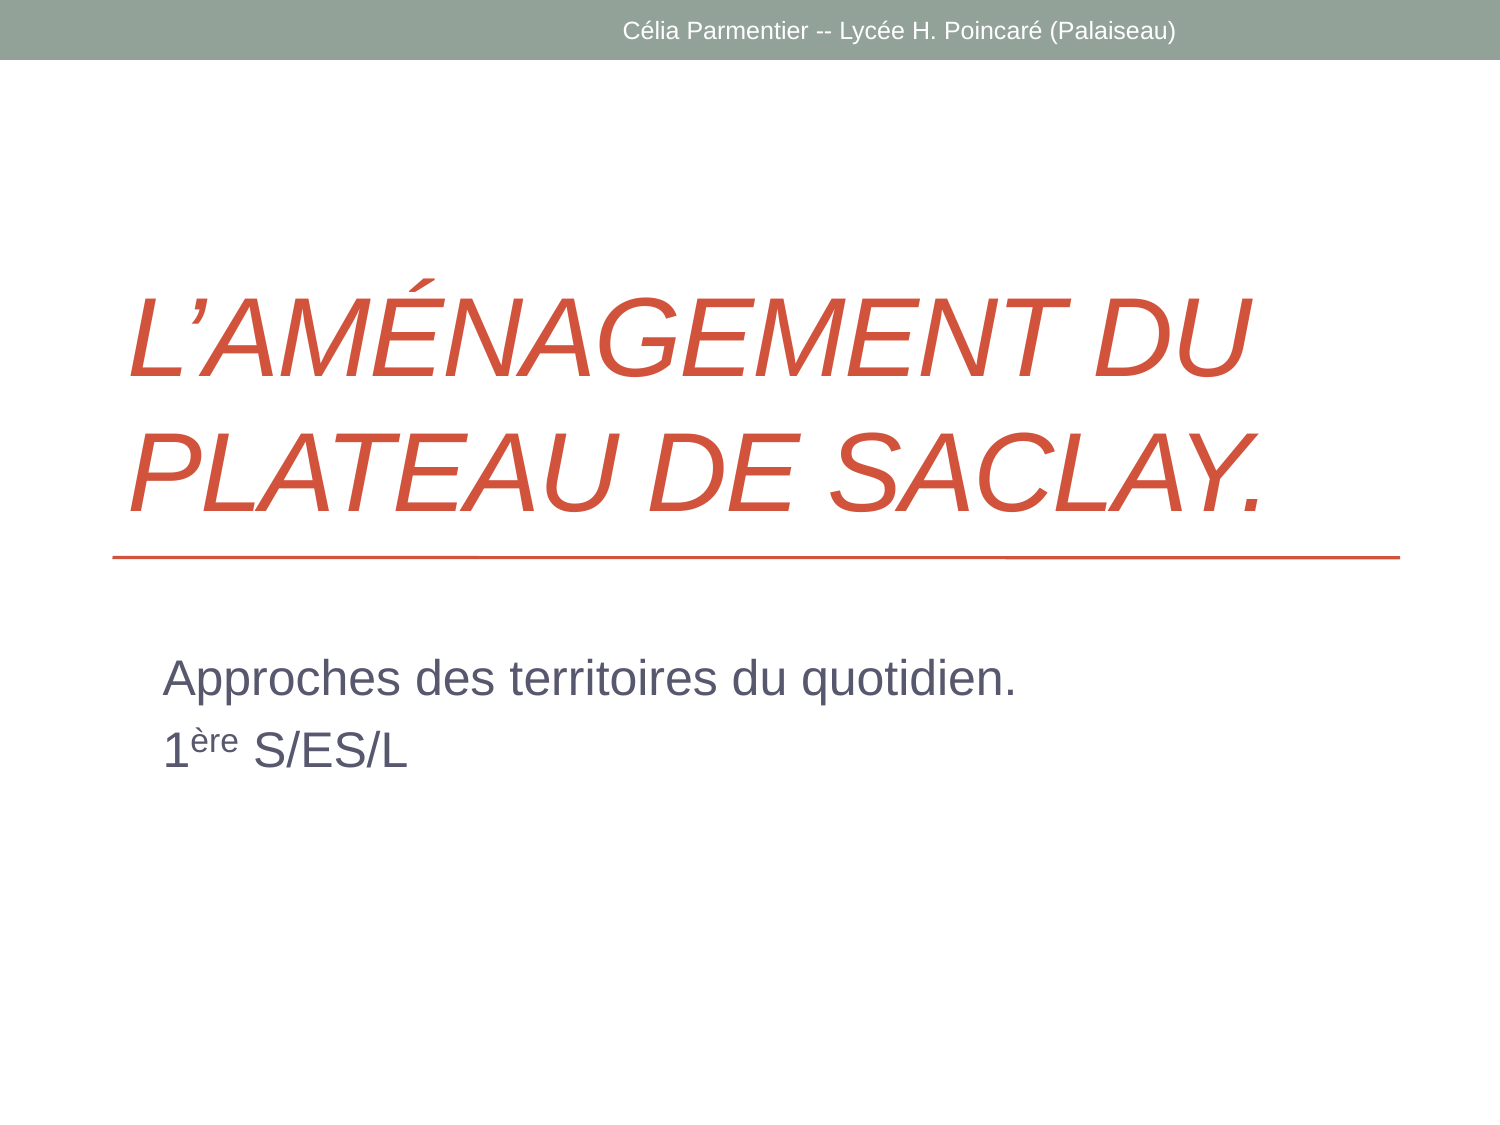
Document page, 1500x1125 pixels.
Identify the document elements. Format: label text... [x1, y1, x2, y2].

subtitle Approches des territoires du quotidien. 1ère S/ES/L [147, 637, 1341, 925]
title L’aménagement du plateau de Saclay. [112, 224, 1401, 542]
text_box Célia Parmentier -- Lycée H. Poincaré (Palaiseau) [562, 3, 1238, 57]
